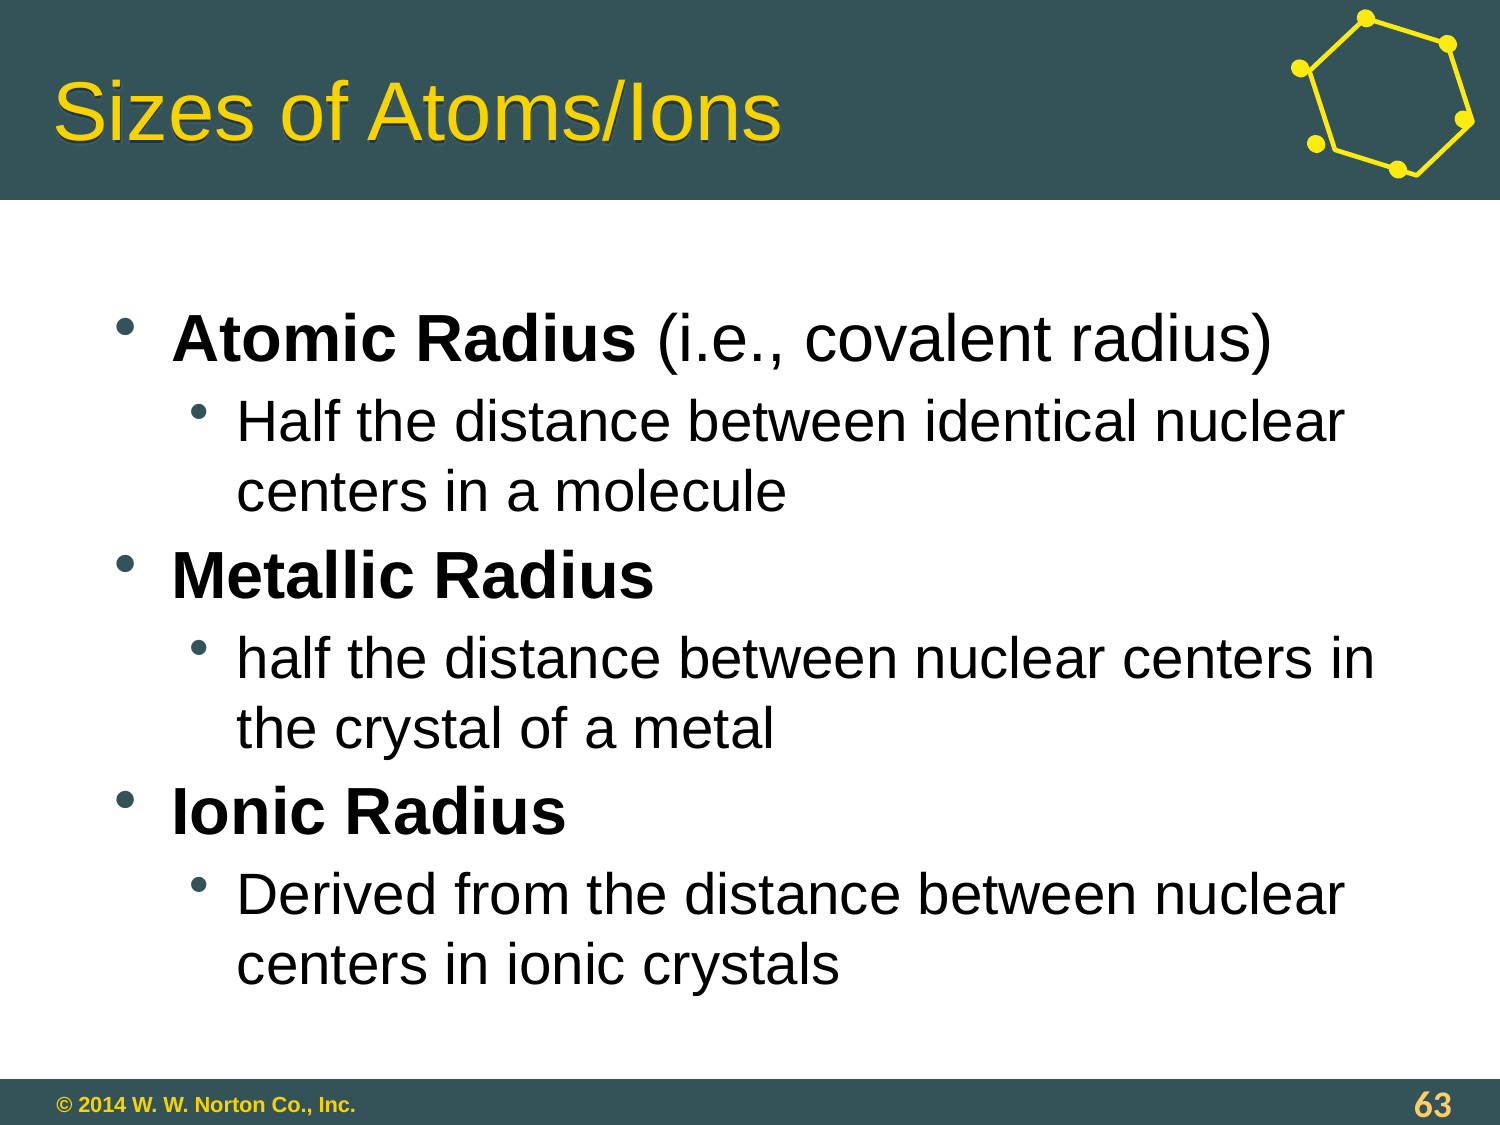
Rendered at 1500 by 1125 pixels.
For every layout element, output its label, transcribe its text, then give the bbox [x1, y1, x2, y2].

list Atomic Radius (i.e., covalent radius) Half the distance between identical nuclear centers in a molecule Metallic Radius half the distance between nuclear centers in the crystal of a metal Ionic Radius Derived from the distance between nuclear centers in ionic crystals [99, 287, 1400, 1000]
slide_number <number> [1398, 1076, 1468, 1125]
title Sizes of Atoms/Ions [37, 19, 1118, 195]
